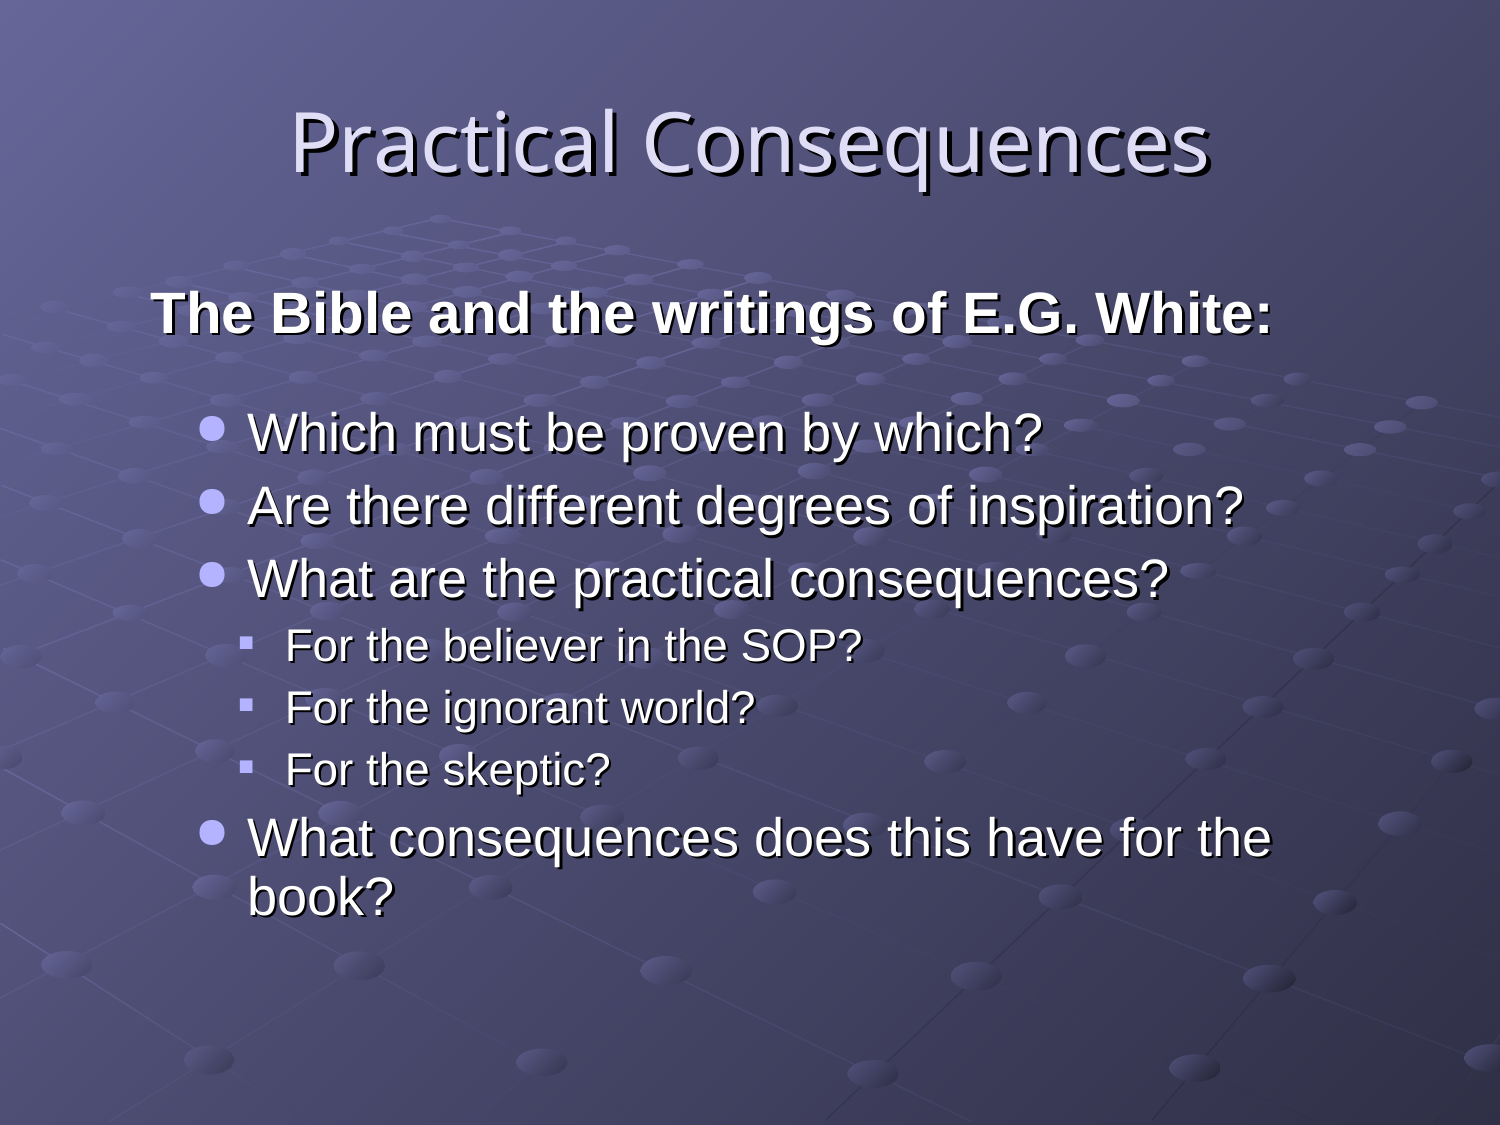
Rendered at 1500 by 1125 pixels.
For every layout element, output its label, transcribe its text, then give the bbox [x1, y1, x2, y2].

list Which must be proven by which? Are there different degrees of inspiration? What are the practical consequences? For the believer in the SOP? For the ignorant world? For the skeptic? What consequences does this have for the book? [180, 397, 1351, 1007]
title Practical Consequences [75, 45, 1426, 233]
text_box The Bible and the writings of E.G. White: [135, 267, 1471, 353]
